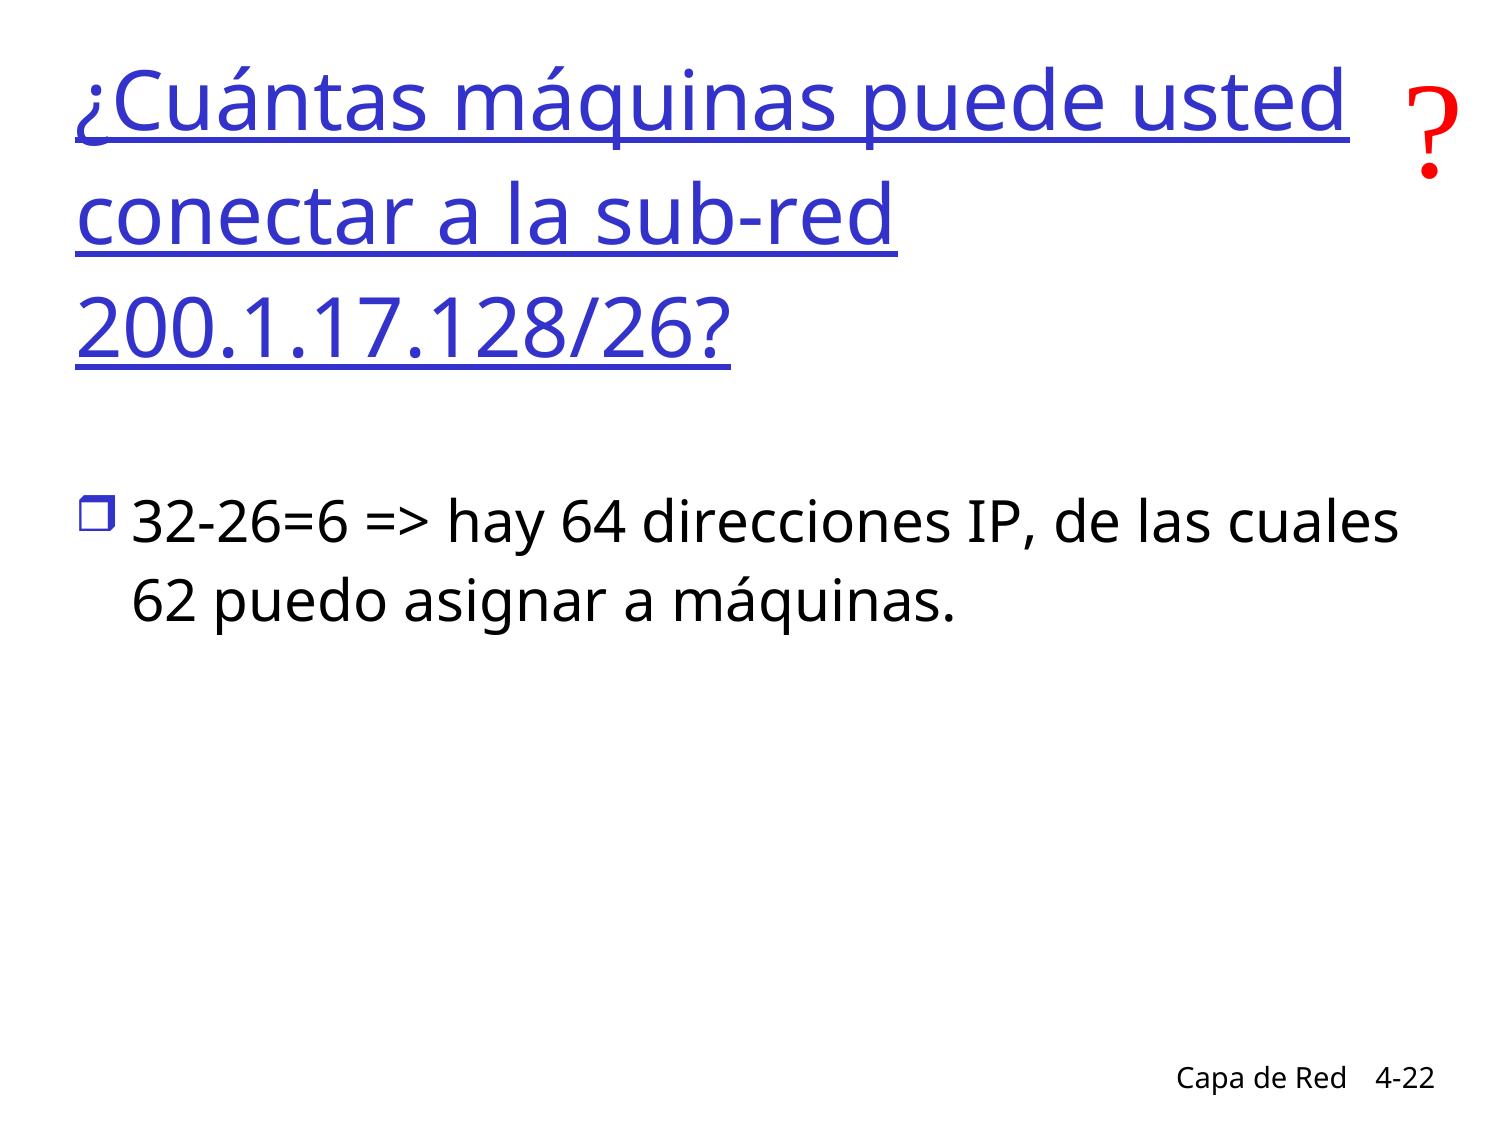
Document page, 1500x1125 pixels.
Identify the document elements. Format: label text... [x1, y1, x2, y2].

text_box ? [1387, 32, 1479, 521]
title ¿Cuántas máquinas puede usted conectar a la sub-red 200.1.17.128/26? [75, 49, 1387, 375]
list 32-26=6 => hay 64 direcciones IP, de las cuales 62 puedo asignar a máquinas. [75, 480, 1463, 1014]
